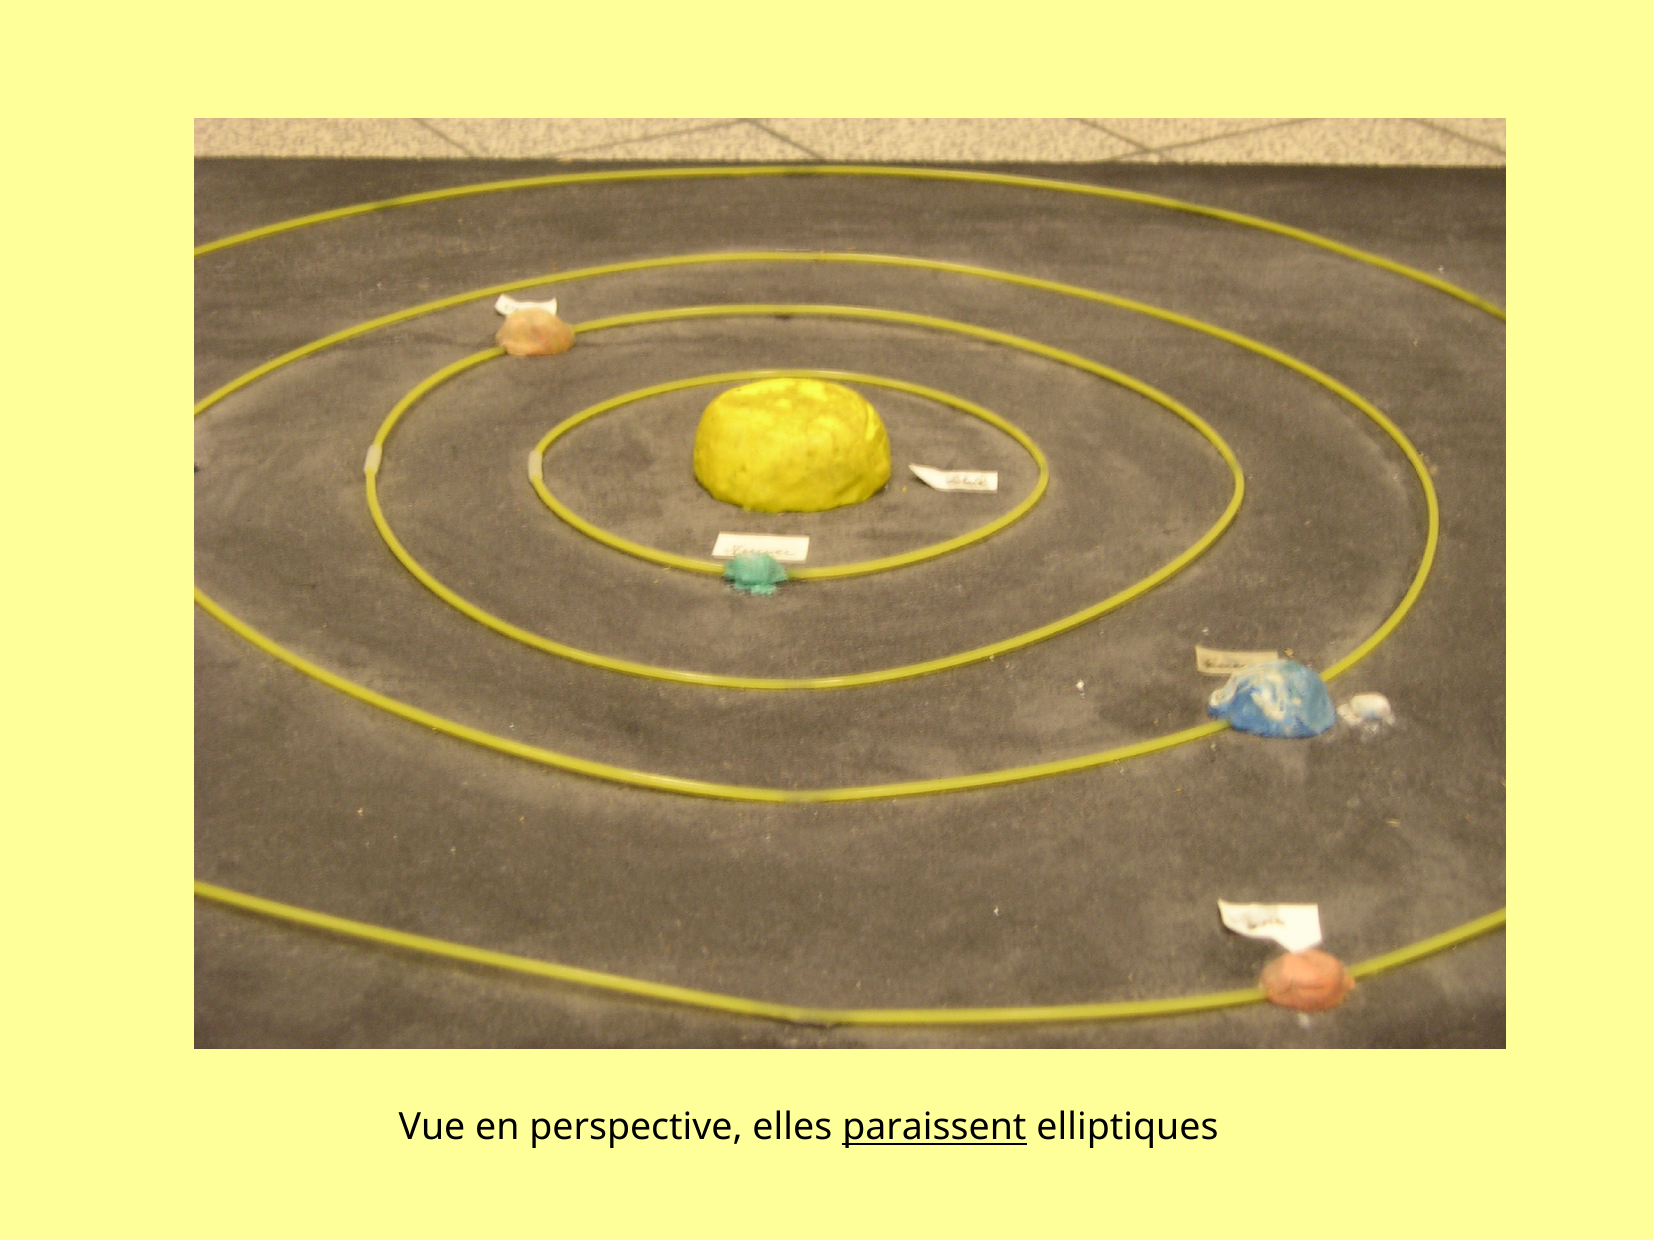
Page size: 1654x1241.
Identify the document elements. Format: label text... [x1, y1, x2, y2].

picture [194, 118, 1506, 1049]
text_box Vue en perspective, elles paraissent elliptiques [383, 1092, 1418, 1151]
